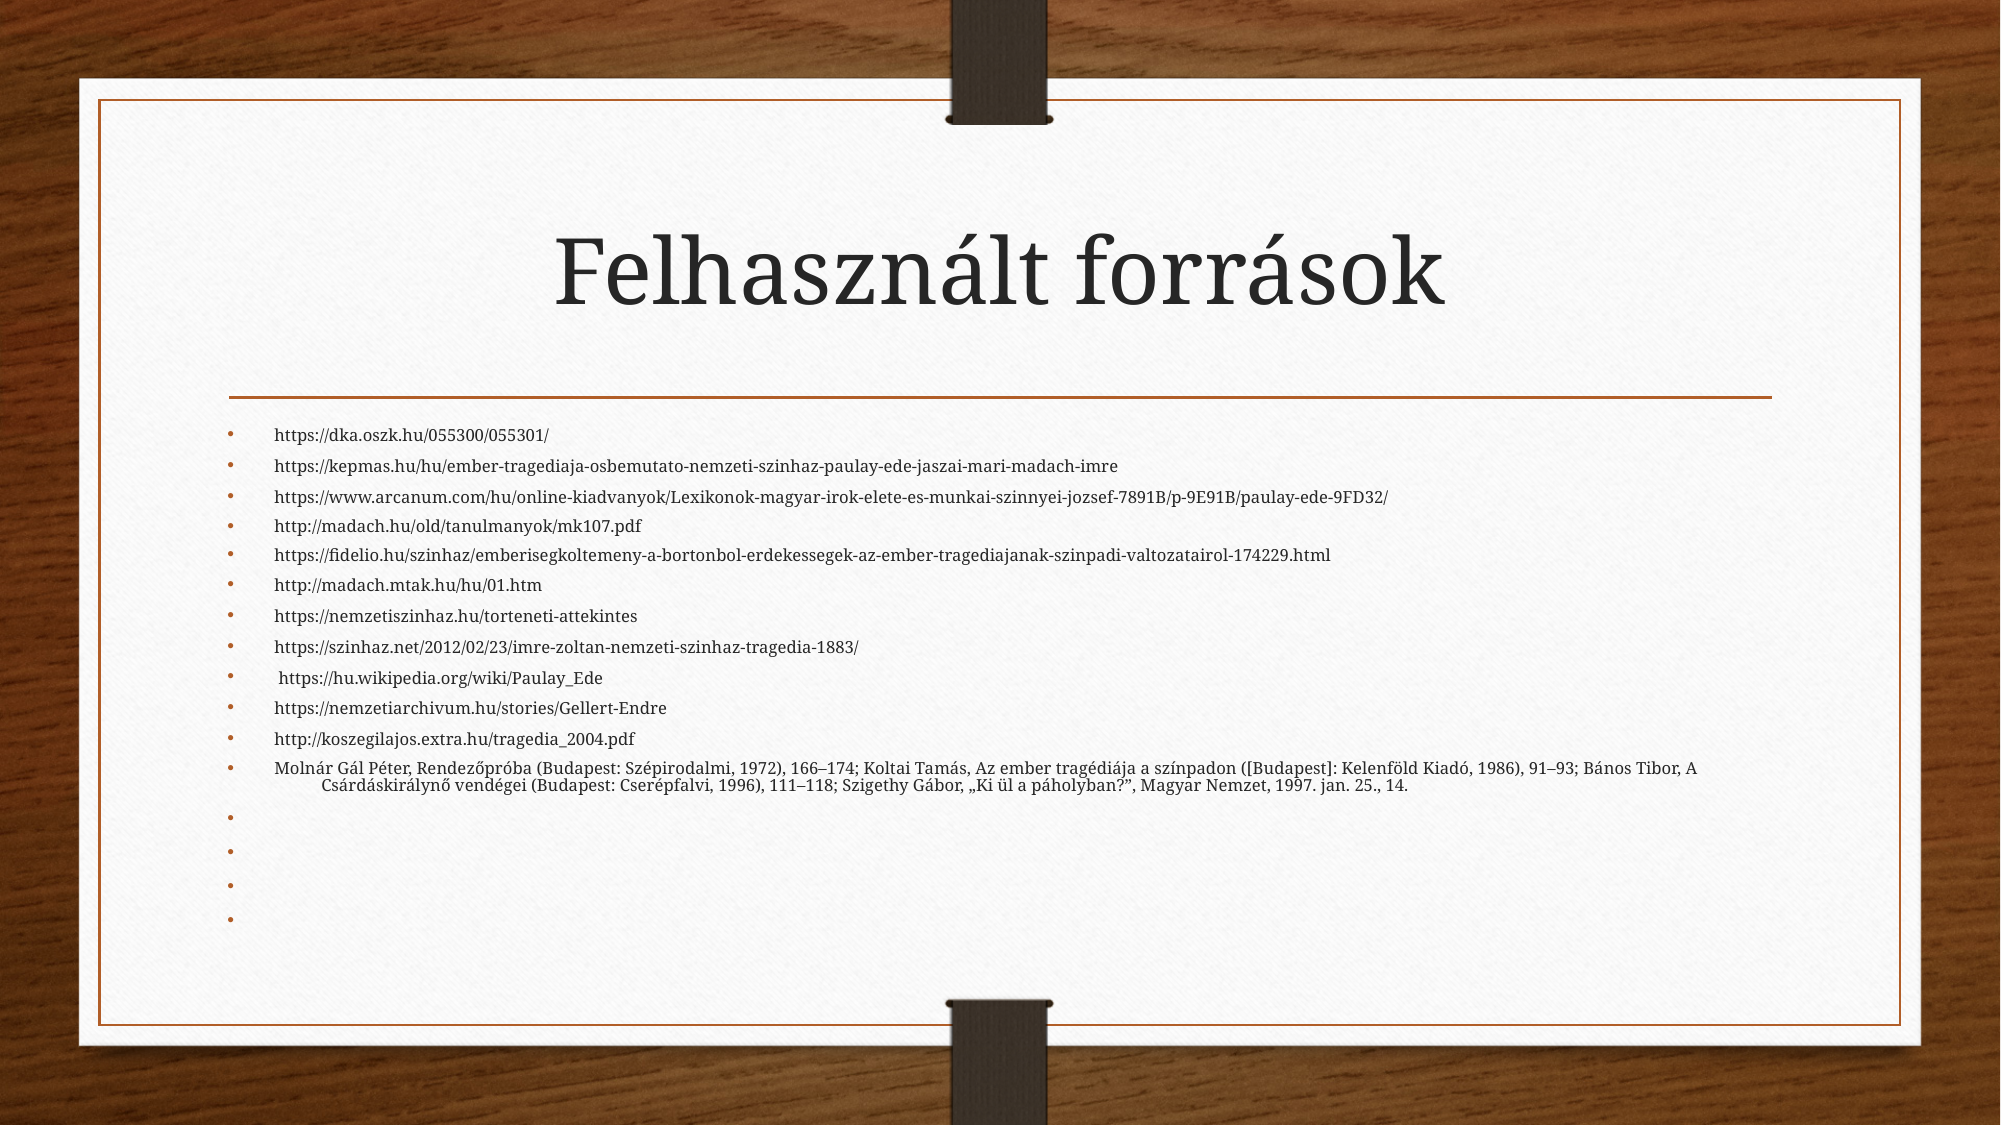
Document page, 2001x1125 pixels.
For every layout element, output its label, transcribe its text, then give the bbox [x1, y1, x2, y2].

list https://dka.oszk.hu/055300/055301/ https://kepmas.hu/hu/ember-tragediaja-osbemutato-nemzeti-szinhaz-paulay-ede-jaszai-mari-madach-imre https://www.arcanum.com/hu/online-kiadvanyok/Lexikonok-magyar-irok-elete-es-munkai-szinnyei-jozsef-7891B/p-9E91B/paulay-ede-9FD32/ http://madach.hu/old/tanulmanyok/mk107.pdf https://fidelio.hu/szinhaz/emberisegkoltemeny-a-bortonbol-erdekessegek-az-ember-tragediajanak-szinpadi-valtozatairol-174229.html http://madach.mtak.hu/hu/01.htm https://nemzetiszinhaz.hu/torteneti-attekintes https://szinhaz.net/2012/02/23/imre-zoltan-nemzeti-szinhaz-tragedia-1883/ https://hu.wikipedia.org/wiki/Paulay_Ede https://nemzetiarchivum.hu/stories/Gellert-Endre http://koszegilajos.extra.hu/tragedia_2004.pdf Molnár Gál Péter, Rendezőpróba (Budapest: Szépirodalmi, 1972), 166–174; Koltai Tamás, Az ember tragédiája a színpadon ([Budapest]: Kelenföld Kiadó, 1986), 91–93; Bános Tibor, A Csárdáskirálynő vendégei (Budapest: Cserépfalvi, 1996), 111–118; Szigethy Gábor, „Ki ül a páholyban?”, Magyar Nemzet, 1997. jan. 25., 14. [212, 419, 1788, 964]
title Felhasznált források [212, 161, 1788, 376]
